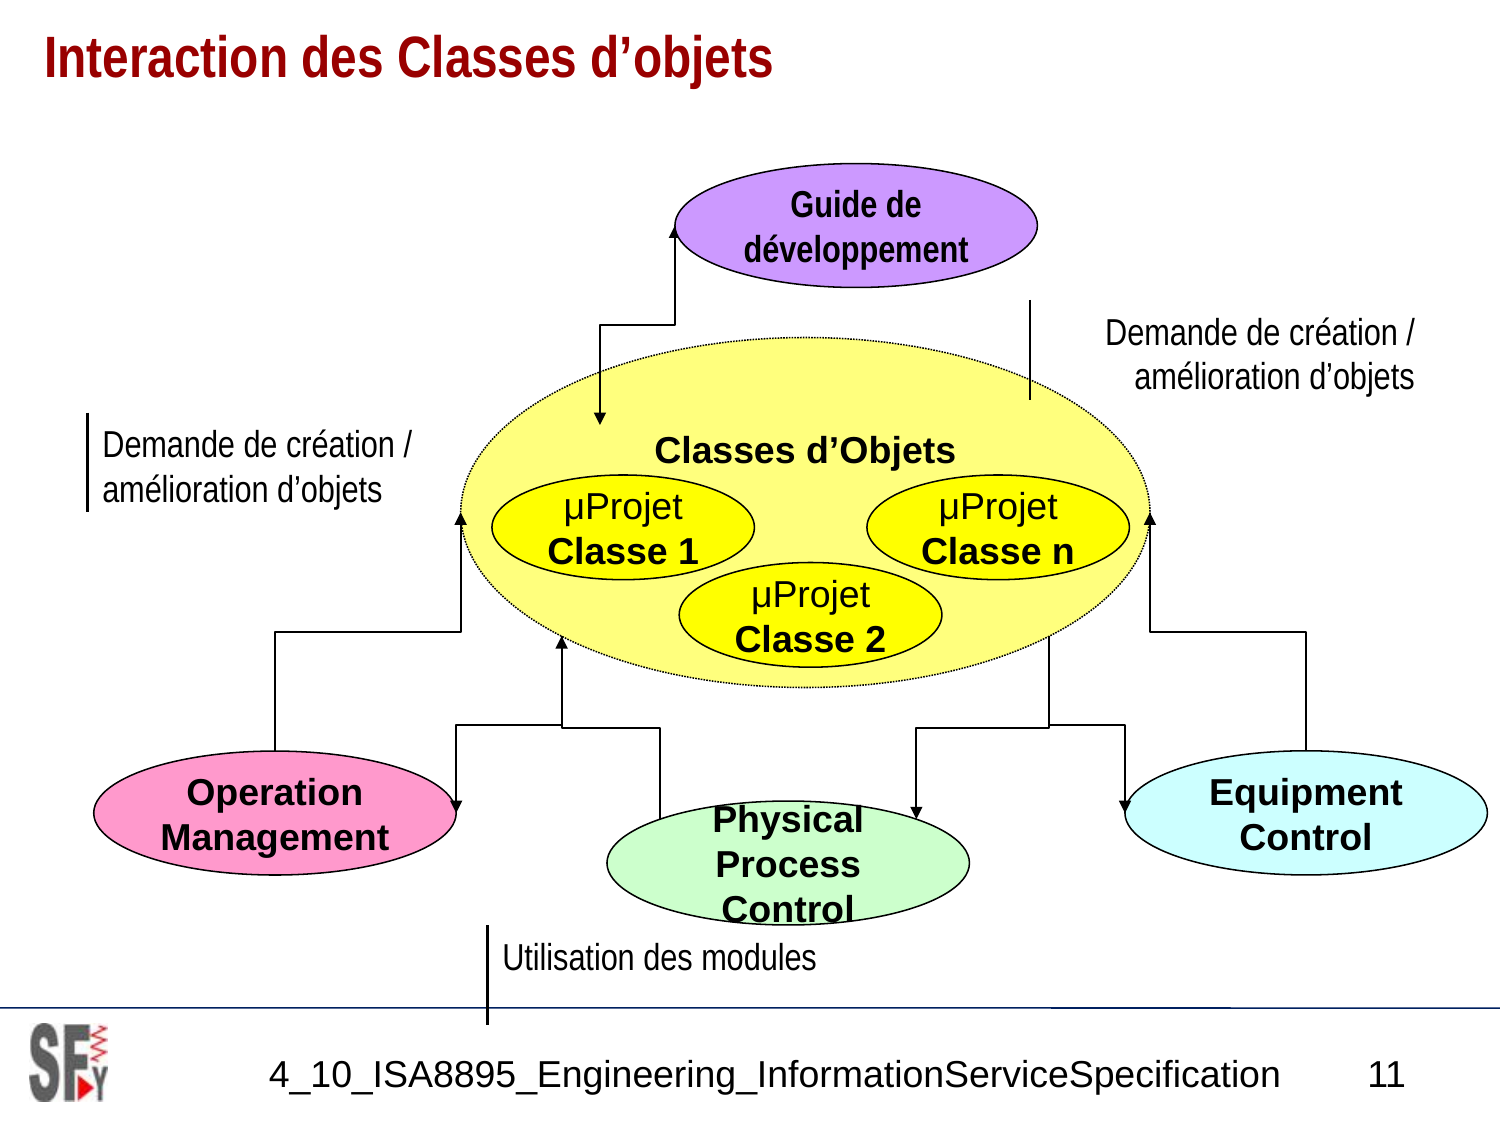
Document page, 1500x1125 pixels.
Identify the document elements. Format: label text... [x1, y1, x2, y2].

picture [29, 1023, 108, 1102]
text_box μProjet Classe n [866, 474, 1130, 580]
text_box Demande de création / amélioration d’objets [1029, 299, 1430, 400]
text_box Physical Process Control [606, 801, 970, 925]
title Interaction des Classes d’objets [29, 12, 1471, 138]
text_box μProjet Classe 1 [491, 474, 755, 580]
text_box Utilisation des modules [487, 925, 887, 1026]
text_box Equipment Control [1125, 750, 1488, 875]
text_box Classes d’Objets [461, 337, 1151, 688]
footer 4_10_ISA8895_Engineering_InformationServiceSpecification [253, 1034, 1336, 1103]
text_box Guide de développement [674, 163, 1038, 288]
text_box μProjet Classe 2 [679, 562, 942, 668]
slide_number <numéro> [1352, 1034, 1490, 1103]
text_box Operation Management [93, 751, 457, 876]
text_box Demande de création / amélioration d’objets [87, 412, 488, 513]
